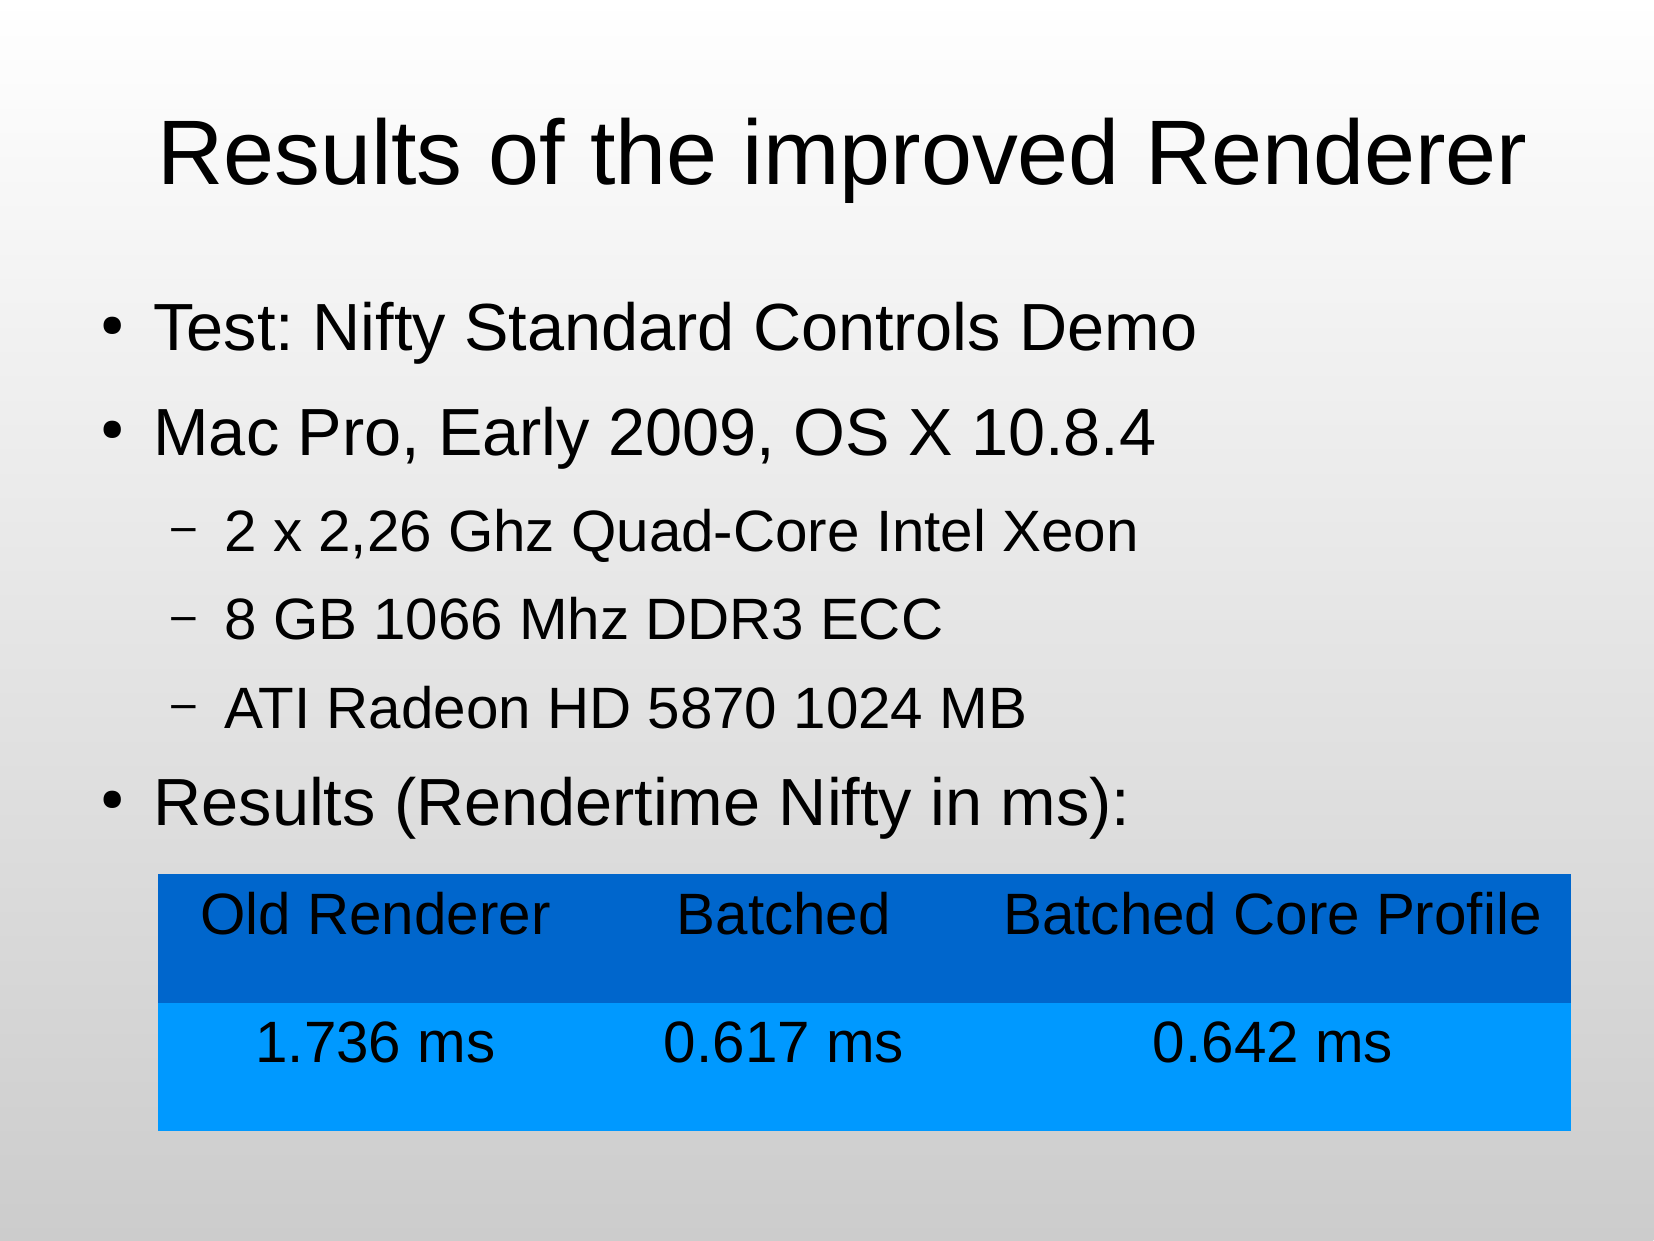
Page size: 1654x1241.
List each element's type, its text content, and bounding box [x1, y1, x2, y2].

table_header Batched [593, 874, 975, 1003]
title Results of the improved Renderer [82, 49, 1571, 257]
list Test: Nifty Standard Controls Demo Mac Pro, Early 2009, OS X 10.8.4 2 x 2,26 Ghz Quad-Core Intel Xeon 8 GB 1066 Mhz DDR3 ECC ATI Radeon HD 5870 1024 MB Results (Rendertime Nifty in ms): [82, 290, 1571, 1109]
table_cell 0.642 ms [975, 1003, 1571, 1131]
table_header Old Renderer [158, 874, 593, 1003]
table_cell 1.736 ms [158, 1003, 593, 1131]
table_cell 0.617 ms [593, 1003, 975, 1131]
table_header Batched Core Profile [975, 874, 1571, 1003]
